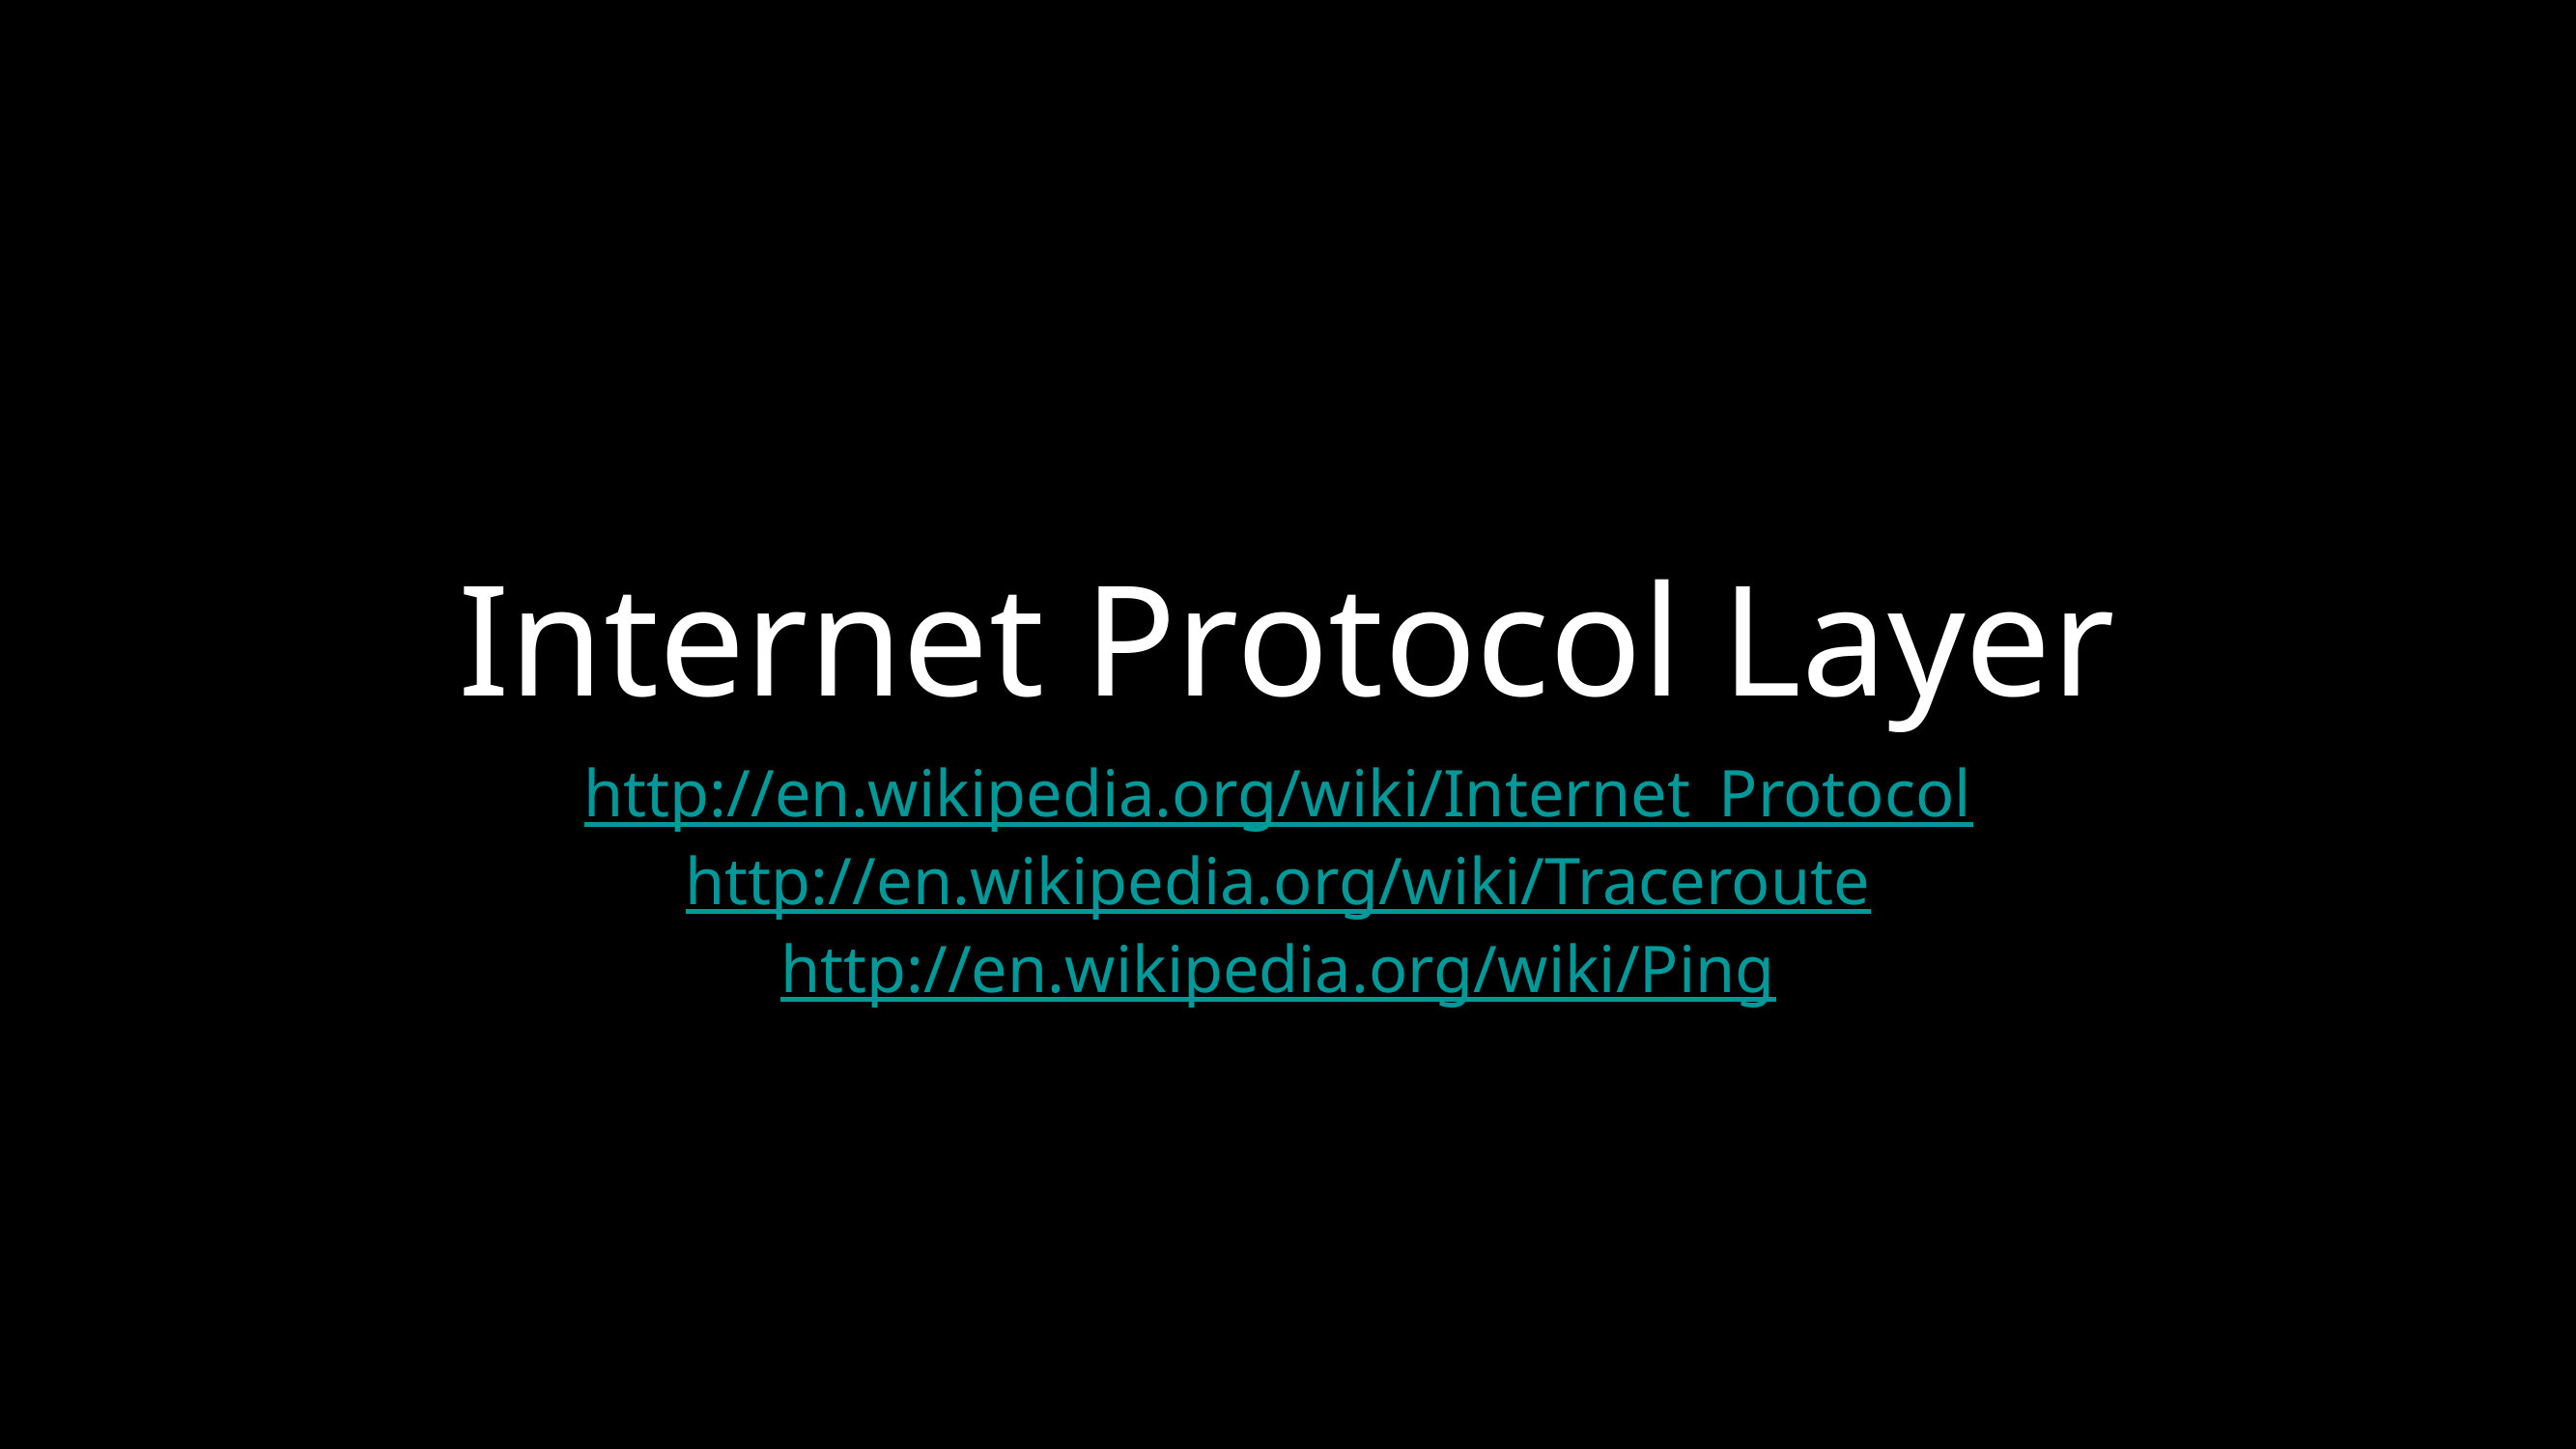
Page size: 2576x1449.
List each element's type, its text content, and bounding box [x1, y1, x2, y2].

list http://en.wikipedia.org/wiki/Internet_Protocol http://en.wikipedia.org/wiki/Traceroute http://en.wikipedia.org/wiki/Ping [183, 746, 2392, 1157]
title Internet Protocol Layer [183, 243, 2392, 733]
